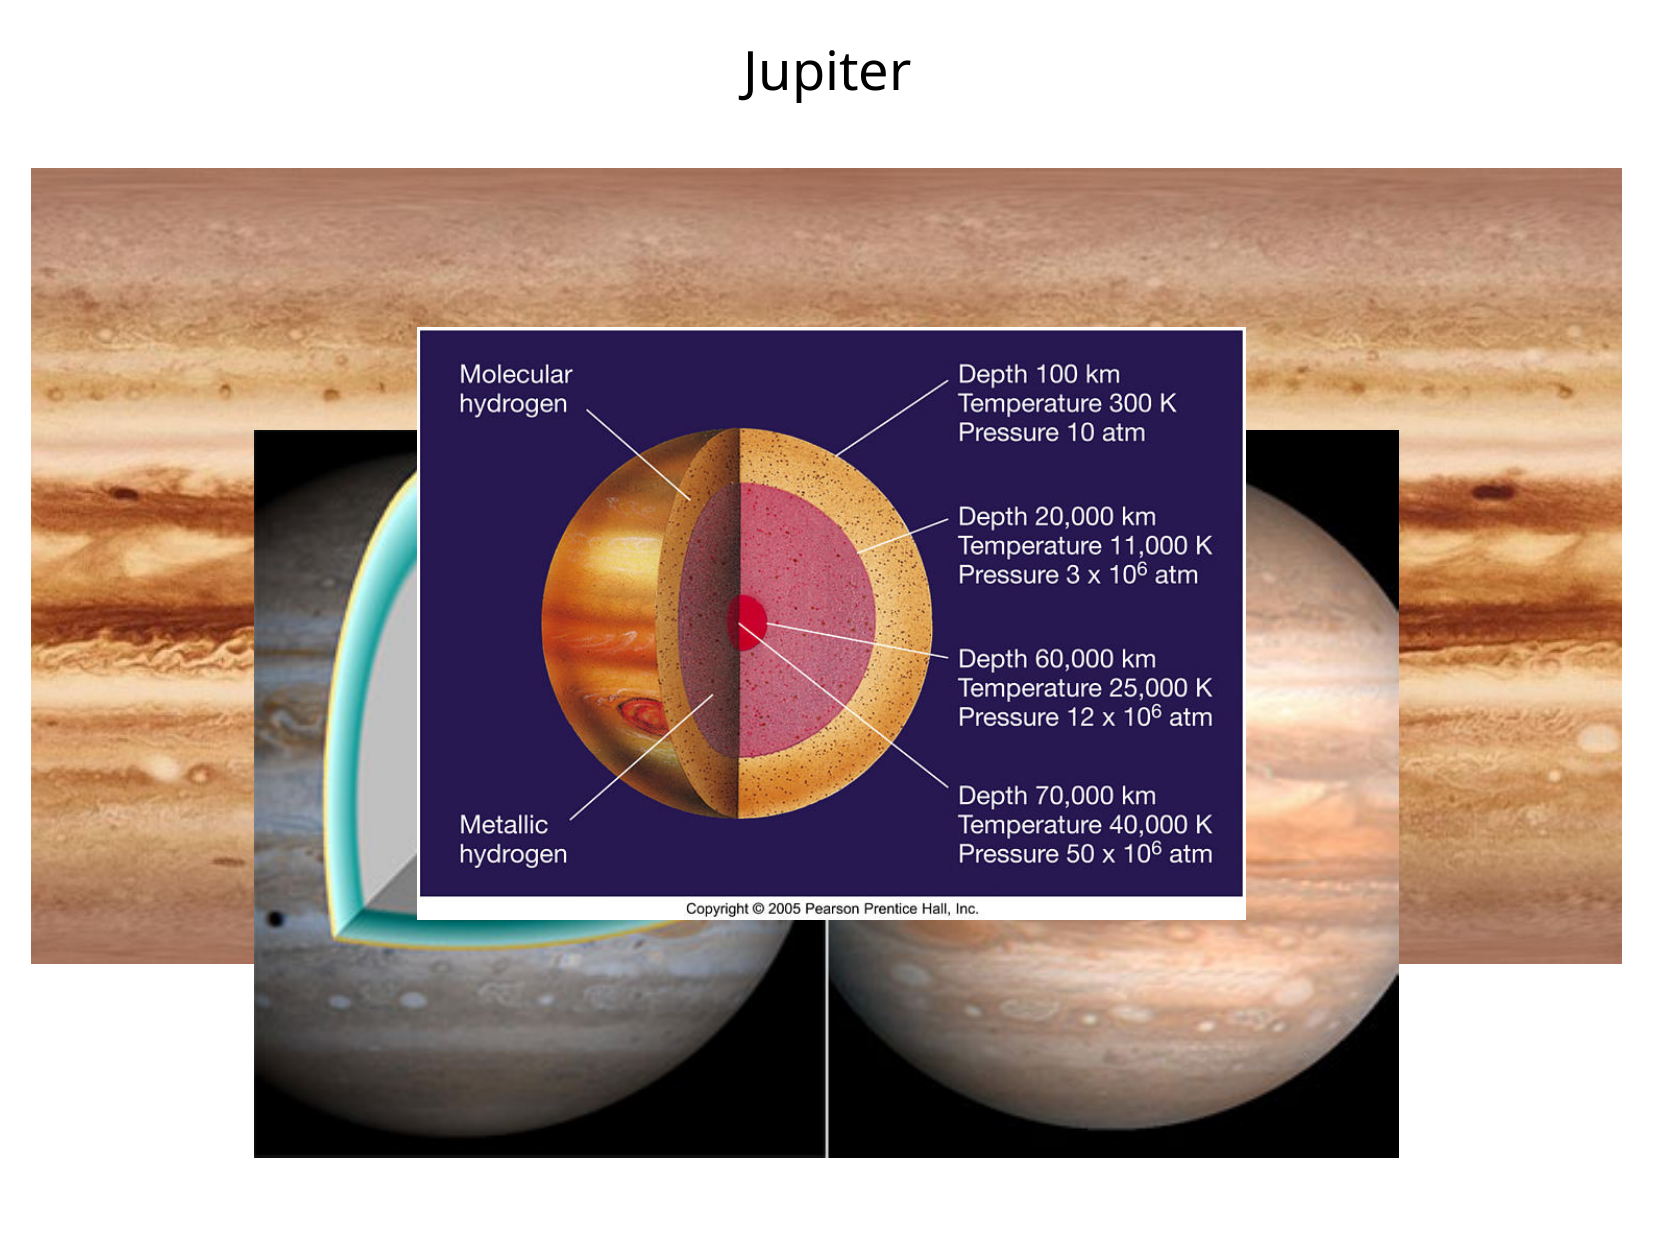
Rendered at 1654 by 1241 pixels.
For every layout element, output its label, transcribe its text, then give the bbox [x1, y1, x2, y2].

picture [31, 168, 1622, 1158]
text_box Jupiter [729, 25, 925, 106]
